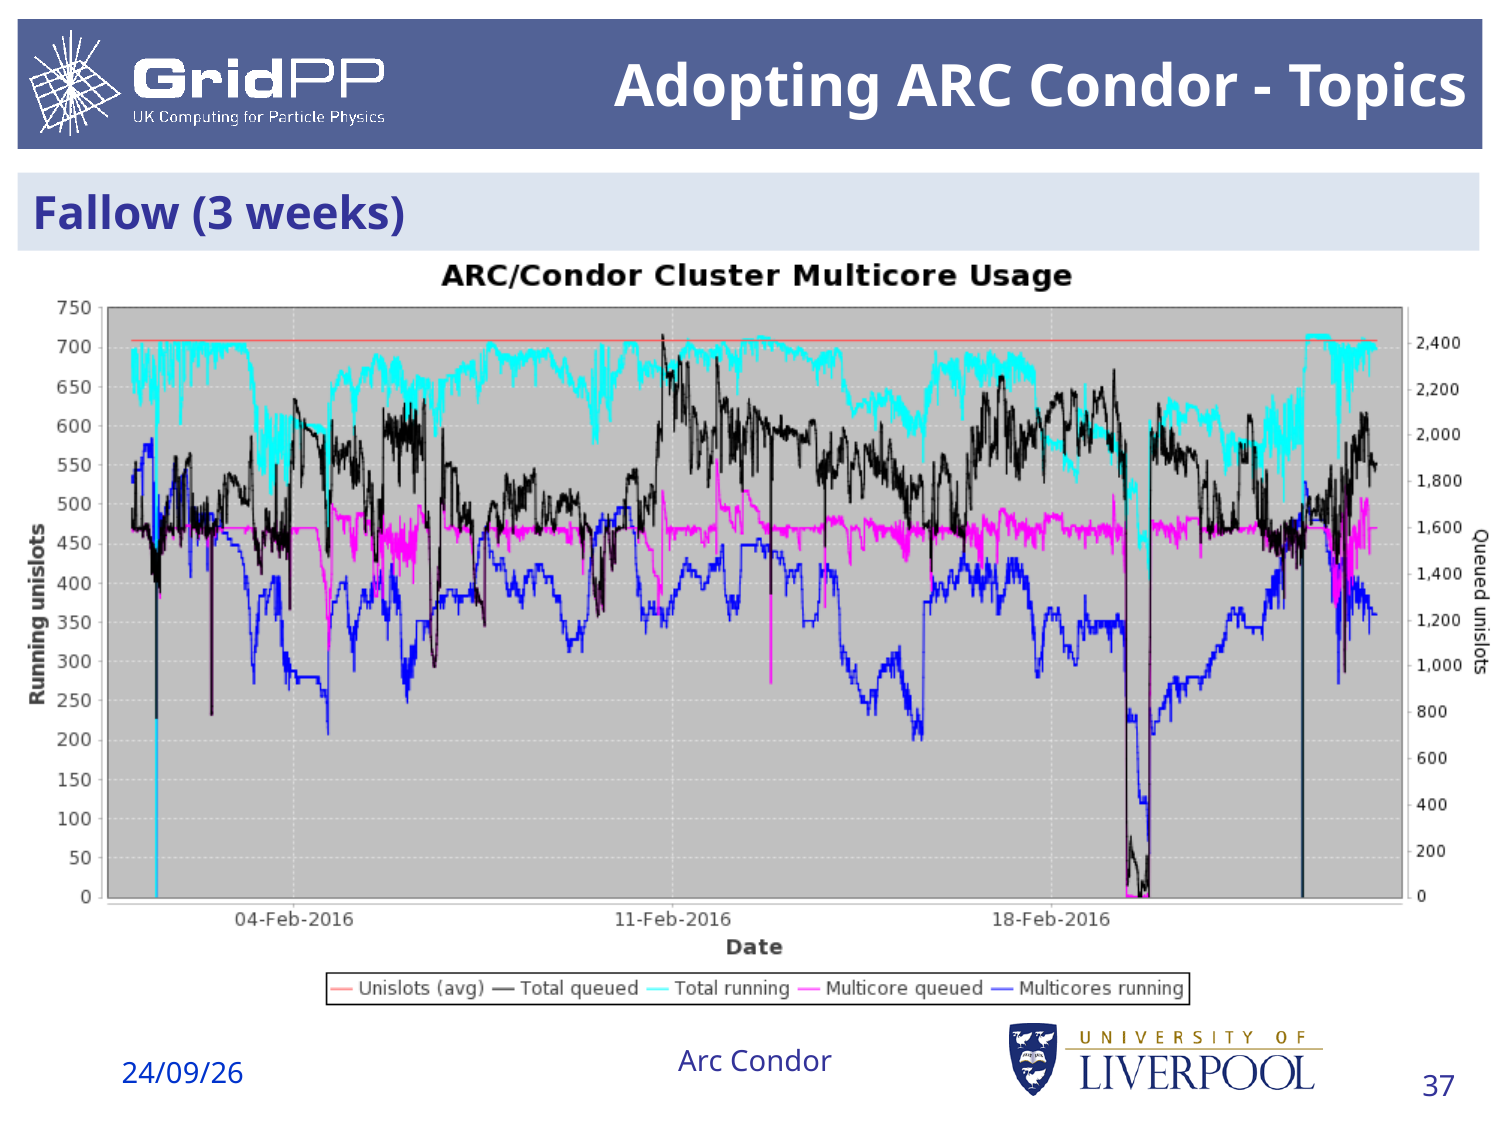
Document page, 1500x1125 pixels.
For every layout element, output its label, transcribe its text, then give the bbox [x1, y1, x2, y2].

text_box <number> [1388, 1059, 1471, 1094]
text_box 02/03/16 [29, 1046, 337, 1095]
picture [29, 30, 384, 136]
title Adopting ARC Condor - Topics [513, 19, 1483, 149]
list Fallow (3 weeks) [17, 172, 1480, 242]
picture [1009, 1023, 1323, 1096]
text_box Arc Condor [536, 1034, 975, 1094]
picture [7, 256, 1500, 1007]
